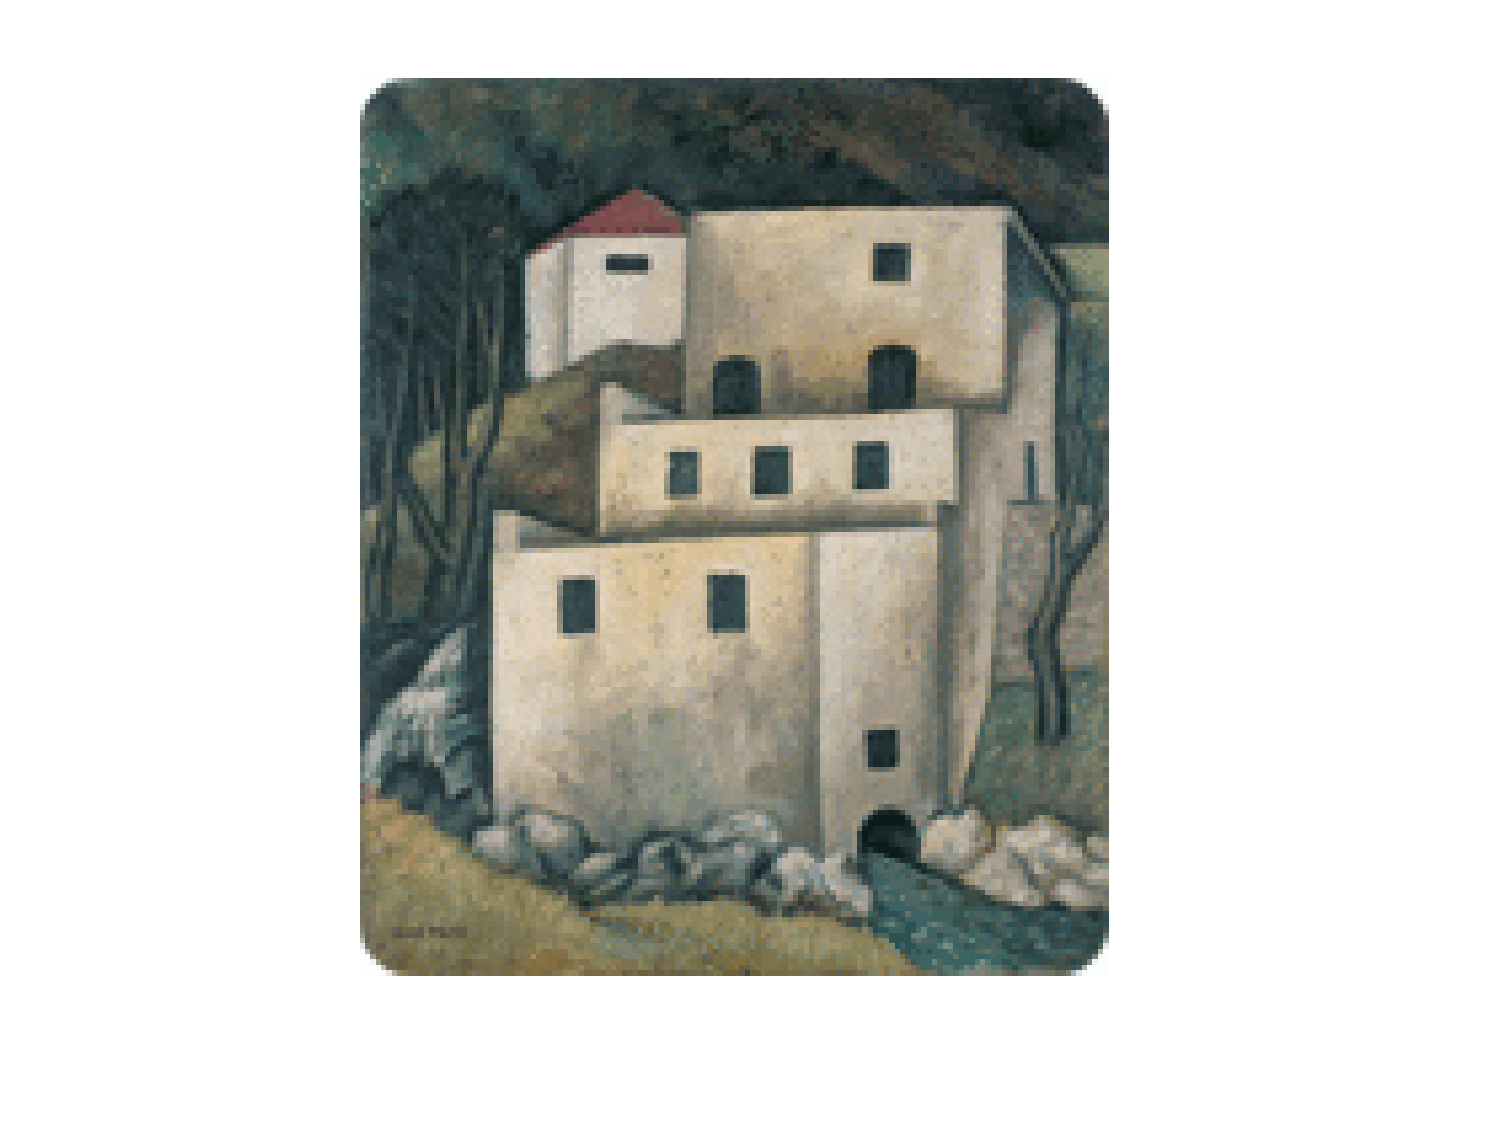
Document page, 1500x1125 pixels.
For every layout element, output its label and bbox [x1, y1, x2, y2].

picture [360, 78, 1109, 976]
